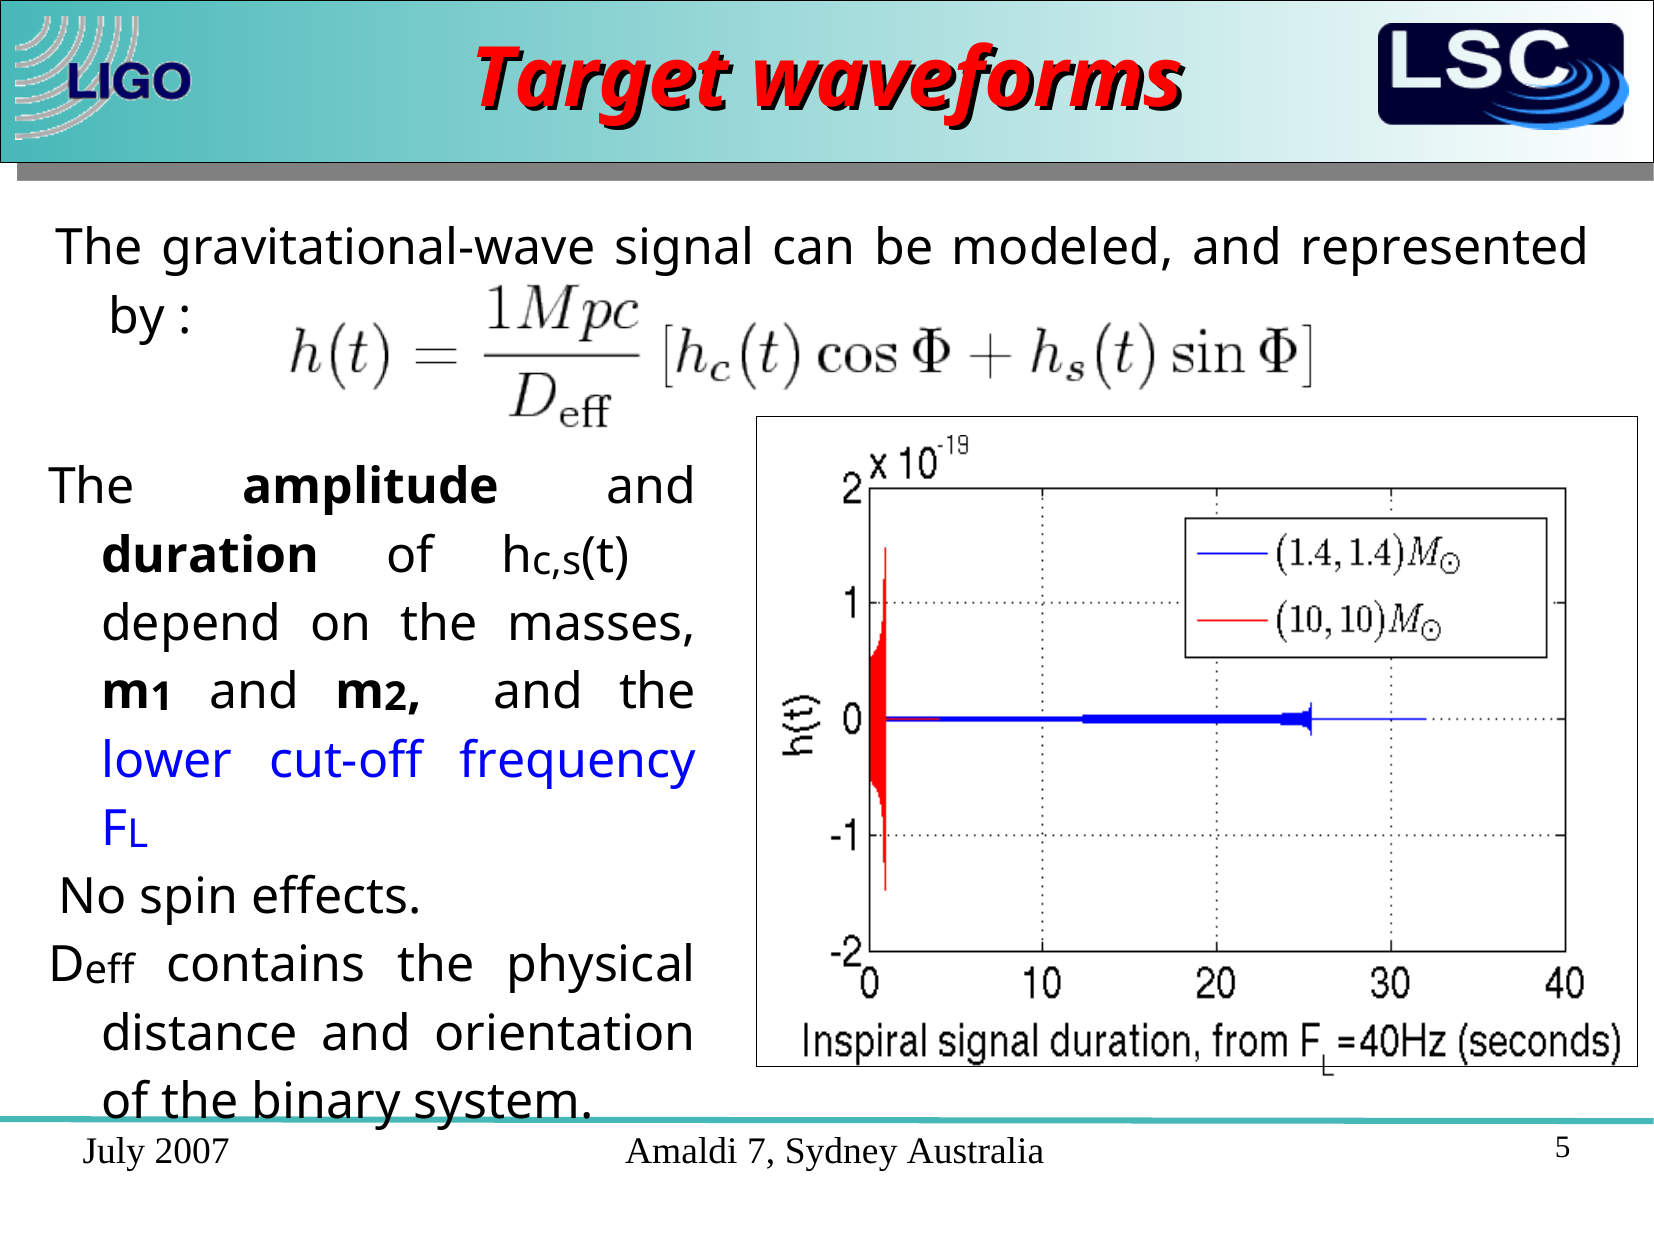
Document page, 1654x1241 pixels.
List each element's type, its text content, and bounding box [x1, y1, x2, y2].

picture [734, 435, 1653, 1106]
picture [286, 281, 1654, 430]
picture [1378, 23, 1629, 130]
text_box The amplitude and duration of hc,s(t) depend on the masses, m1 and m2, and the lower cut-off frequency FL No spin effects. Deff contains the physical distance and orientation of the binary system. [15, 443, 711, 1054]
picture [15, 16, 192, 140]
title Target waveforms [276, 17, 1378, 131]
text_box The gravitational-wave signal can be modeled, and represented by : [23, 204, 1606, 360]
text_box [756, 416, 1638, 1067]
